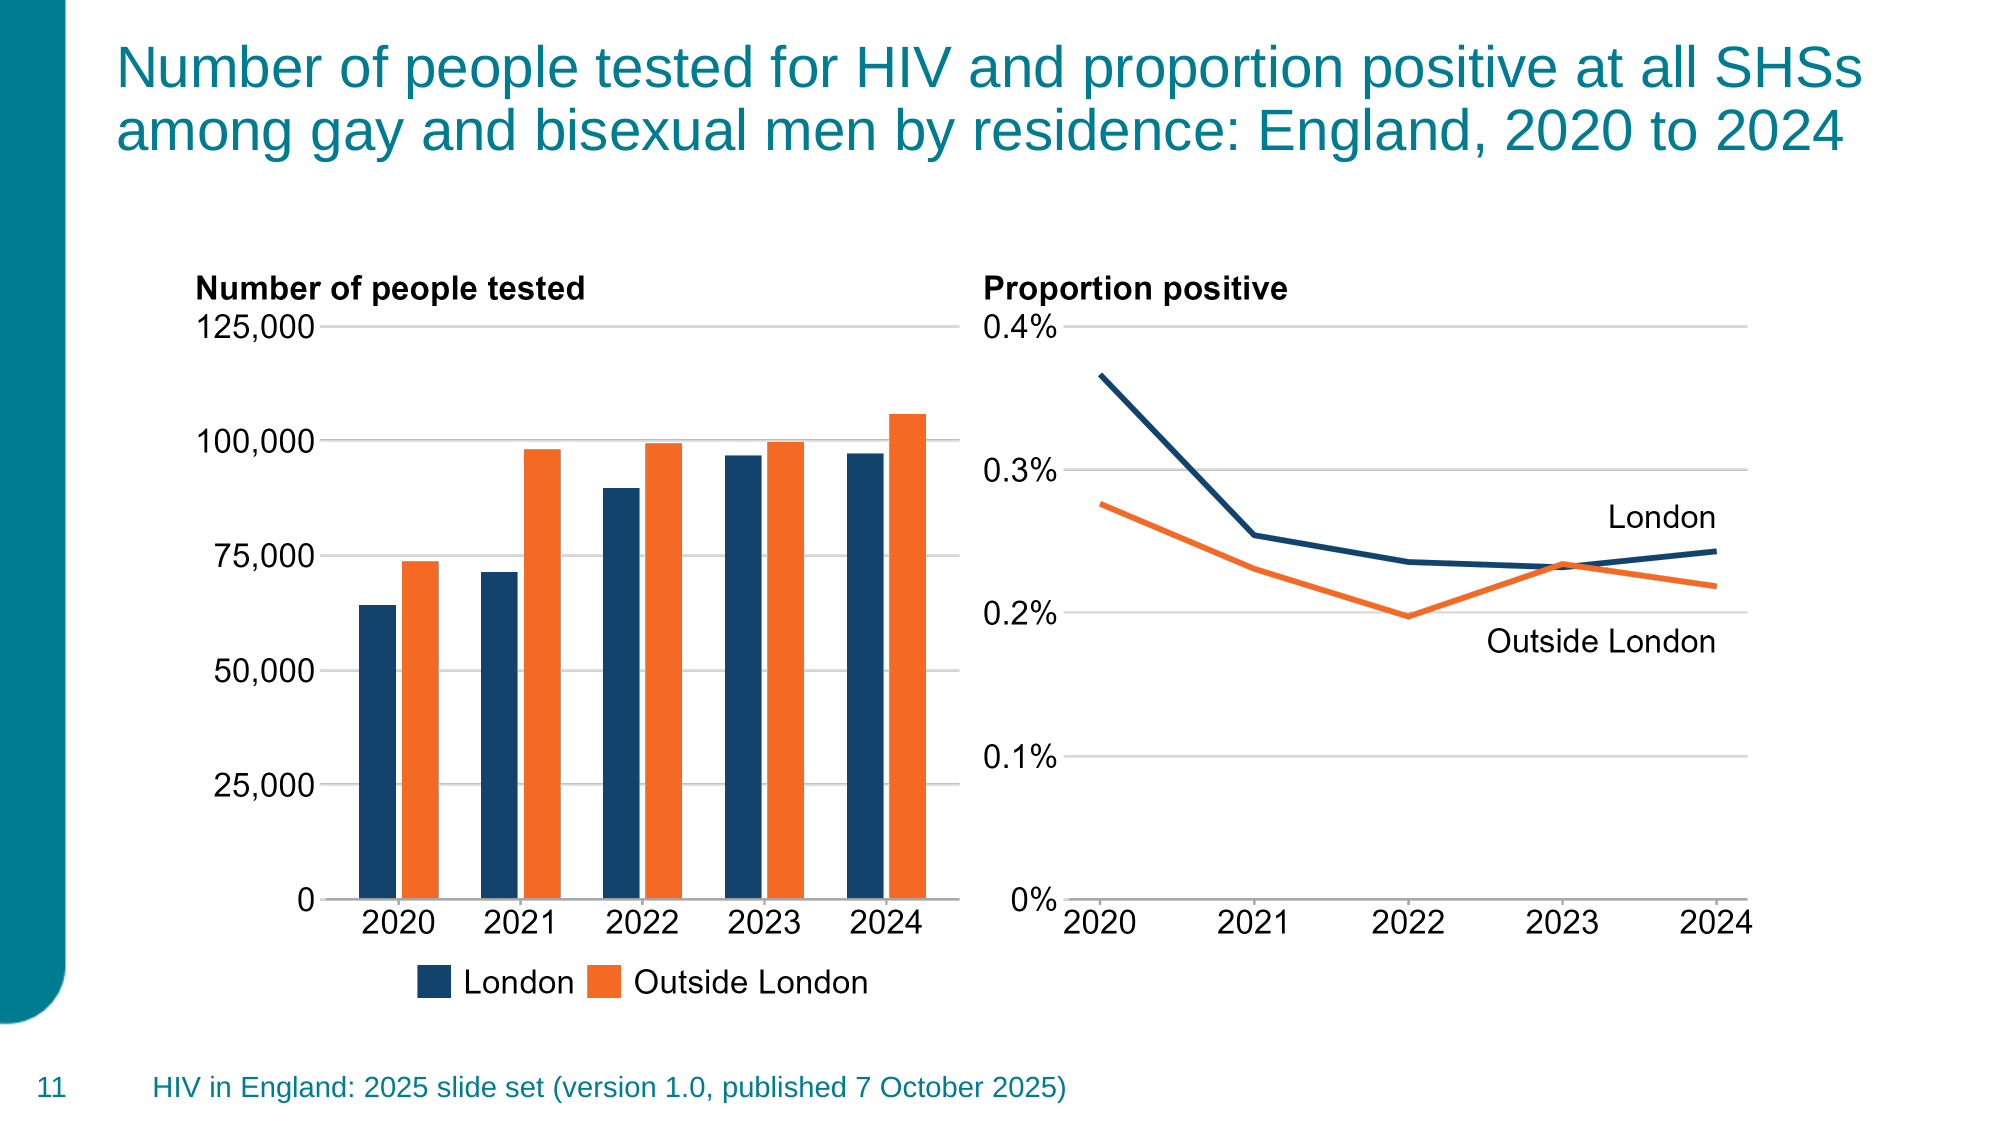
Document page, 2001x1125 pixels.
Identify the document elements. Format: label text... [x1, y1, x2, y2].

picture [183, 260, 1759, 1011]
title Number of people tested for HIV and proportion positive at all SHSs among gay and bisexual men by residence: England, 2020 to 2024 [101, 29, 1926, 216]
text_box [21, 1056, 120, 1117]
text_box HIV in England: 2025 slide set (version 1.0, published 7 October 2025) [137, 1056, 1780, 1116]
